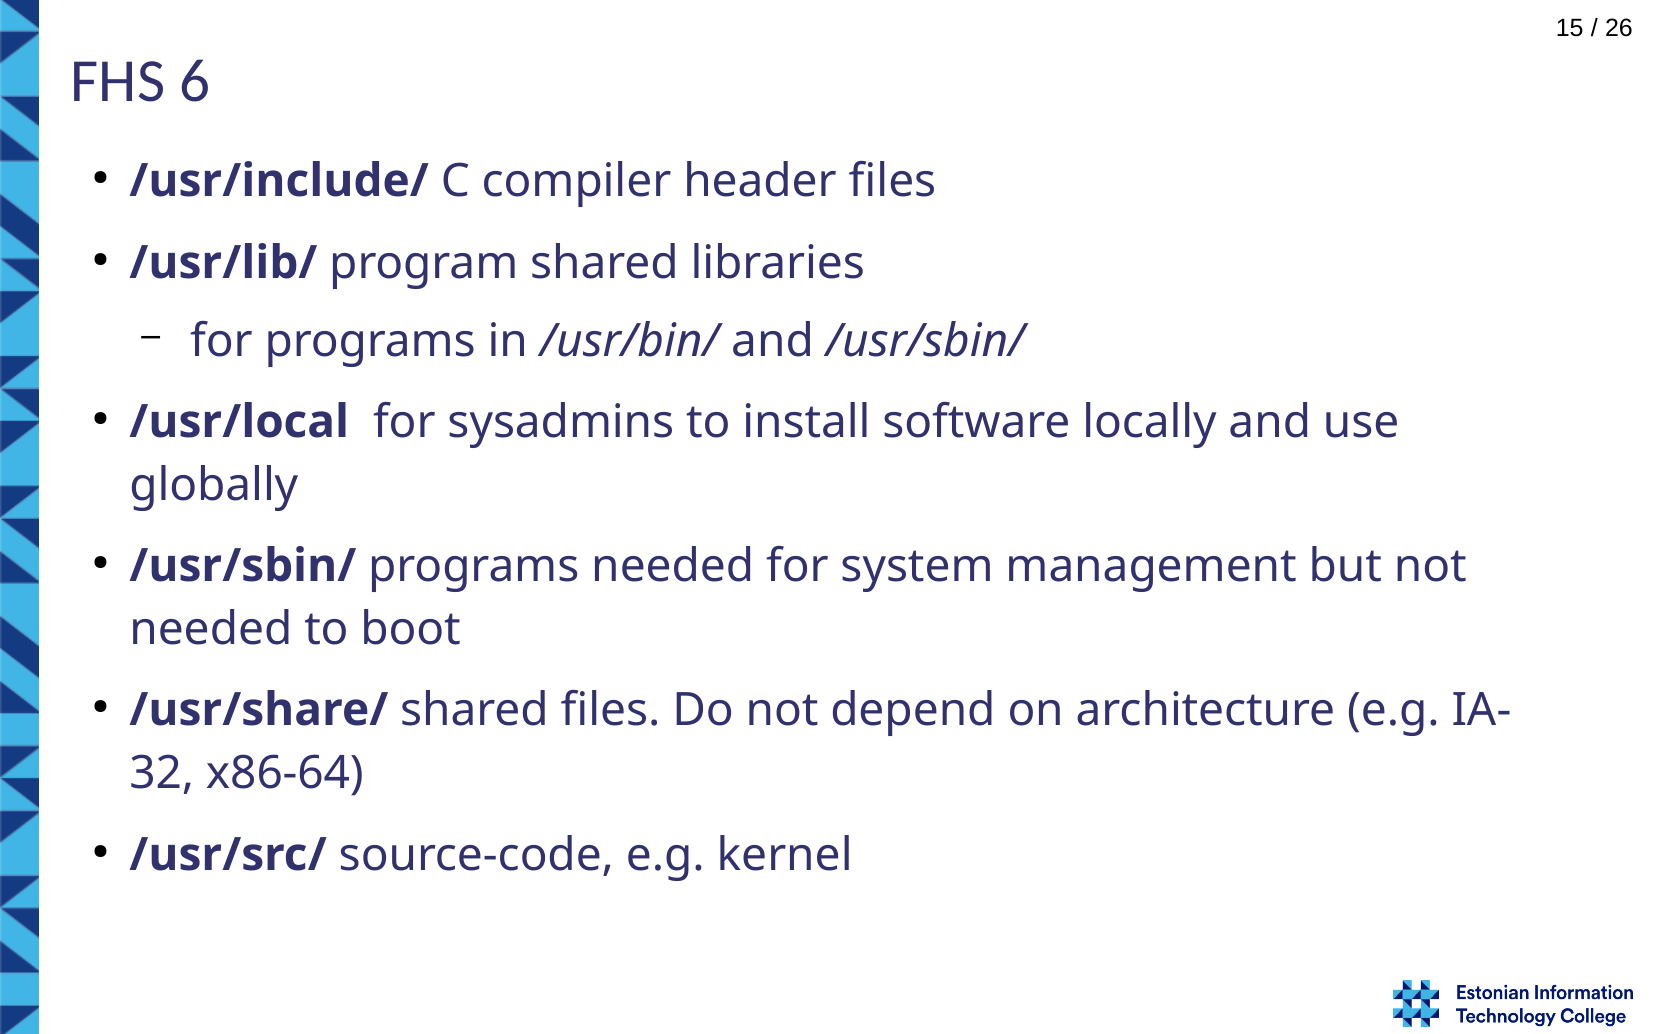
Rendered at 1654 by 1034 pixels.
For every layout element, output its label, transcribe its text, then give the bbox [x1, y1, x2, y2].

picture [1393, 980, 1633, 1027]
title FHS 6 [70, 41, 1630, 130]
list /usr/include/ C compiler header files /usr/lib/ program shared libraries for programs in /usr/bin/ and /usr/sbin/ /usr/local for sysadmins to install software locally and use globally /usr/sbin/ programs needed for system management but not needed to boot /usr/share/ shared files. Do not depend on architecture (e.g. IA-32, x86-64) /usr/src/ source-code, e.g. kernel [80, 147, 1536, 891]
